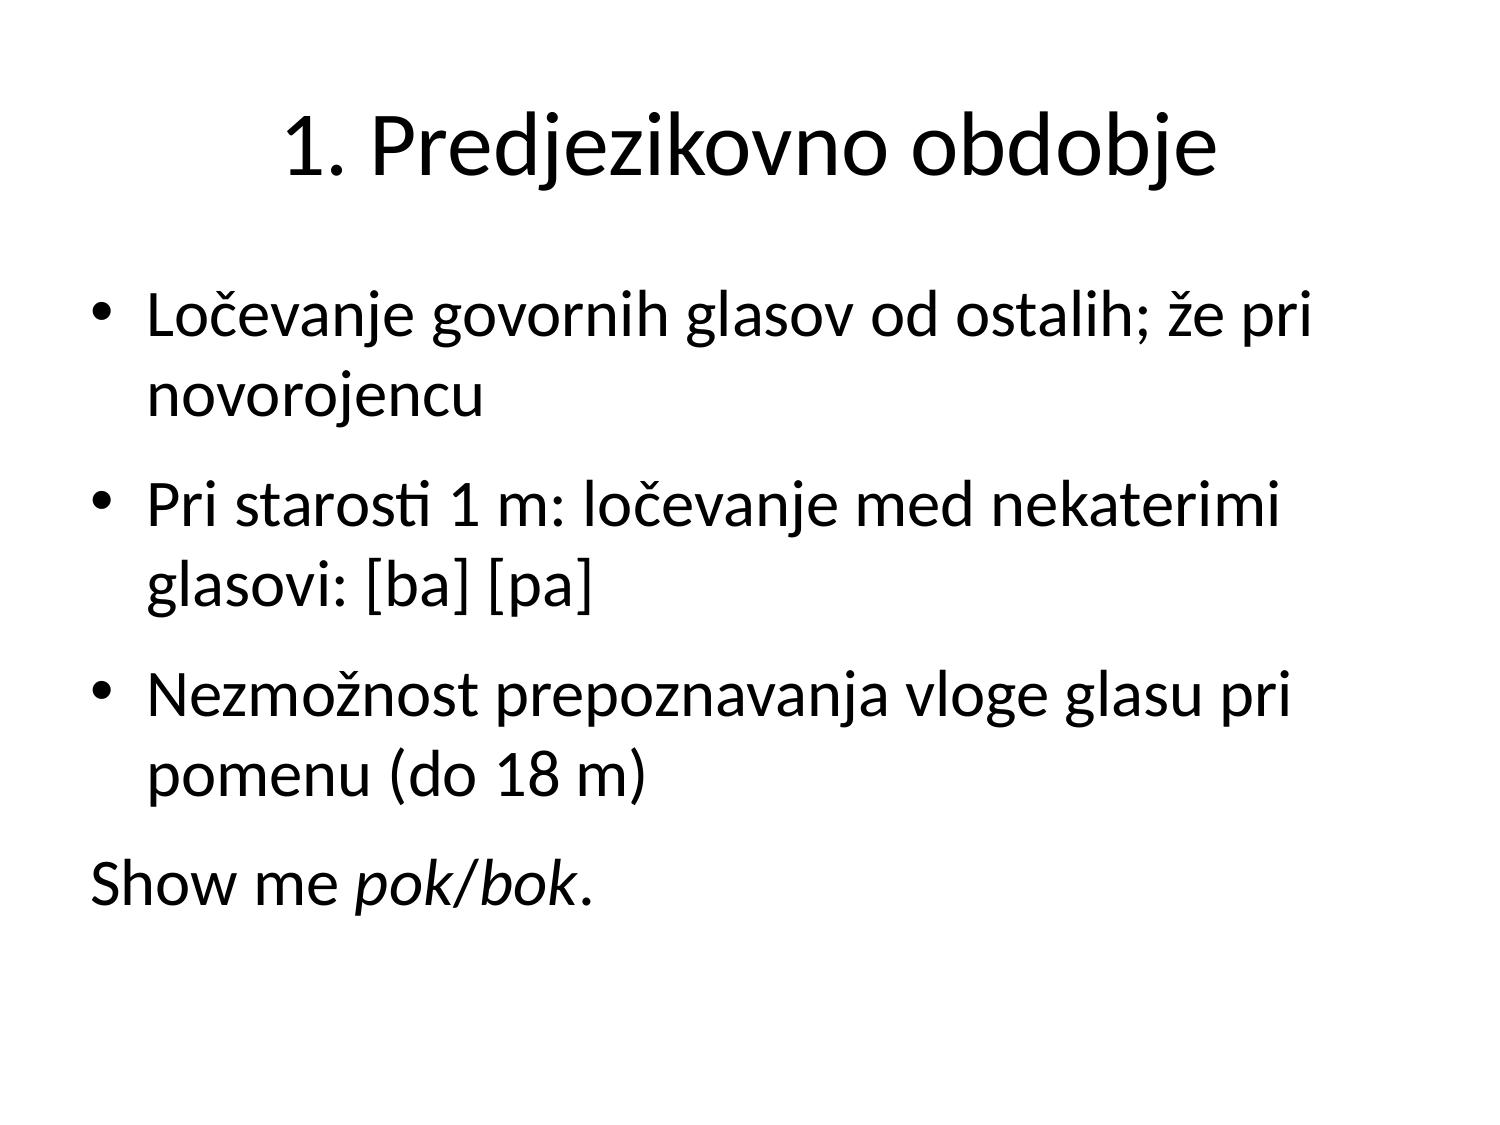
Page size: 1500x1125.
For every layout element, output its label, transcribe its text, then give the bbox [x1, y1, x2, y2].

list Ločevanje govornih glasov od ostalih; že pri novorojencu Pri starosti 1 m: ločevanje med nekaterimi glasovi: [ba] [pa] Nezmožnost prepoznavanja vloge glasu pri pomenu (do 18 m) Show me pok/bok. [75, 262, 1425, 1005]
title 1. Predjezikovno obdobje [75, 45, 1425, 233]
